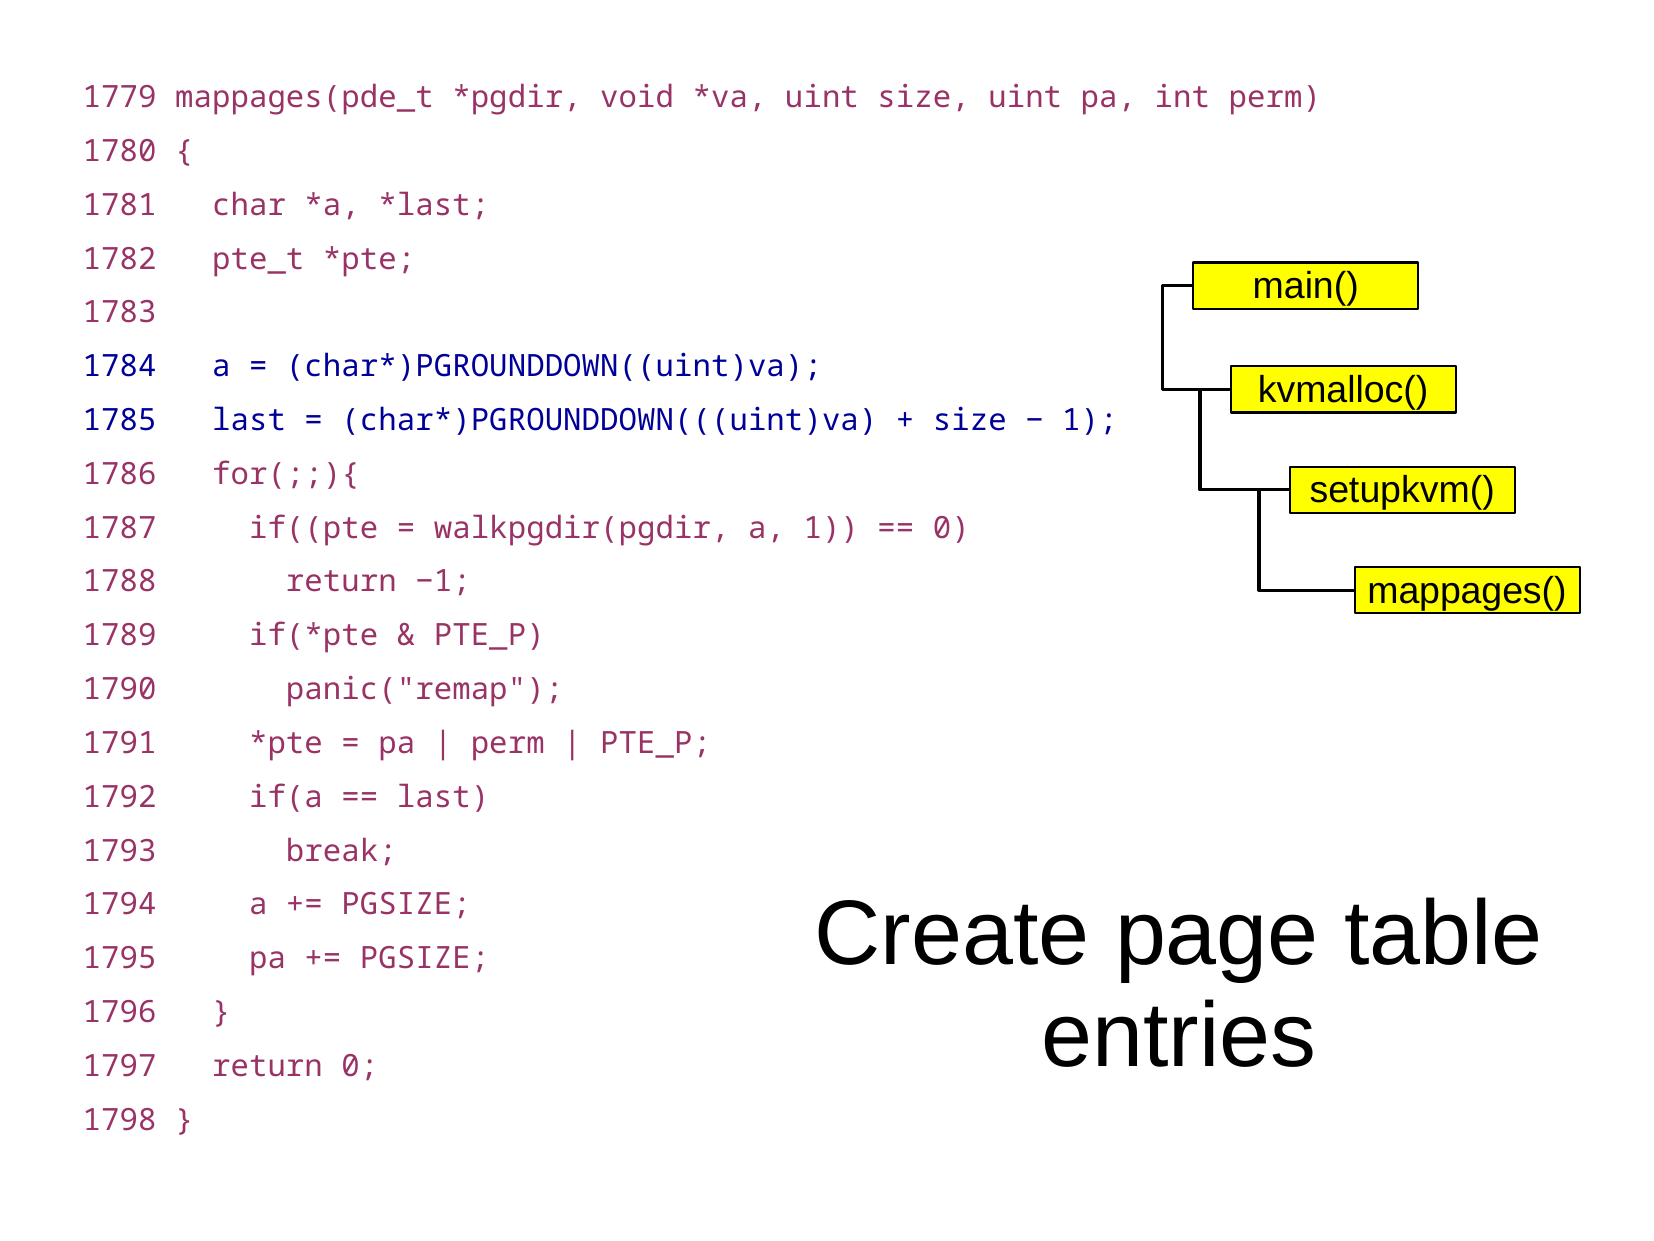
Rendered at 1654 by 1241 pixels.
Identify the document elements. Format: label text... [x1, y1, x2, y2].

text_box main() [1193, 262, 1419, 309]
title Create page table entries [787, 880, 1571, 1088]
text_box setupkvm() [1289, 466, 1515, 513]
text_box mappages() [1354, 567, 1580, 614]
list 1779 mappages(pde_t *pgdir, void *va, uint size, uint pa, int perm) 1780 { 1781 char *a, *last; 1782 pte_t *pte; 1783 1784 a = (char*)PGROUNDDOWN((uint)va); 1785 last = (char*)PGROUNDDOWN(((uint)va) + size − 1); 1786 for(;;){ 1787 if((pte = walkpgdir(pgdir, a, 1)) == 0) 1788 return −1; 1789 if(*pte & PTE_P) 1790 panic("remap"); 1791 *pte = pa | perm | PTE_P; 1792 if(a == last) 1793 break; 1794 a += PGSIZE; 1795 pa += PGSIZE; 1796 } 1797 return 0; 1798 } [82, 75, 1571, 1163]
text_box kvmalloc() [1230, 366, 1456, 413]
